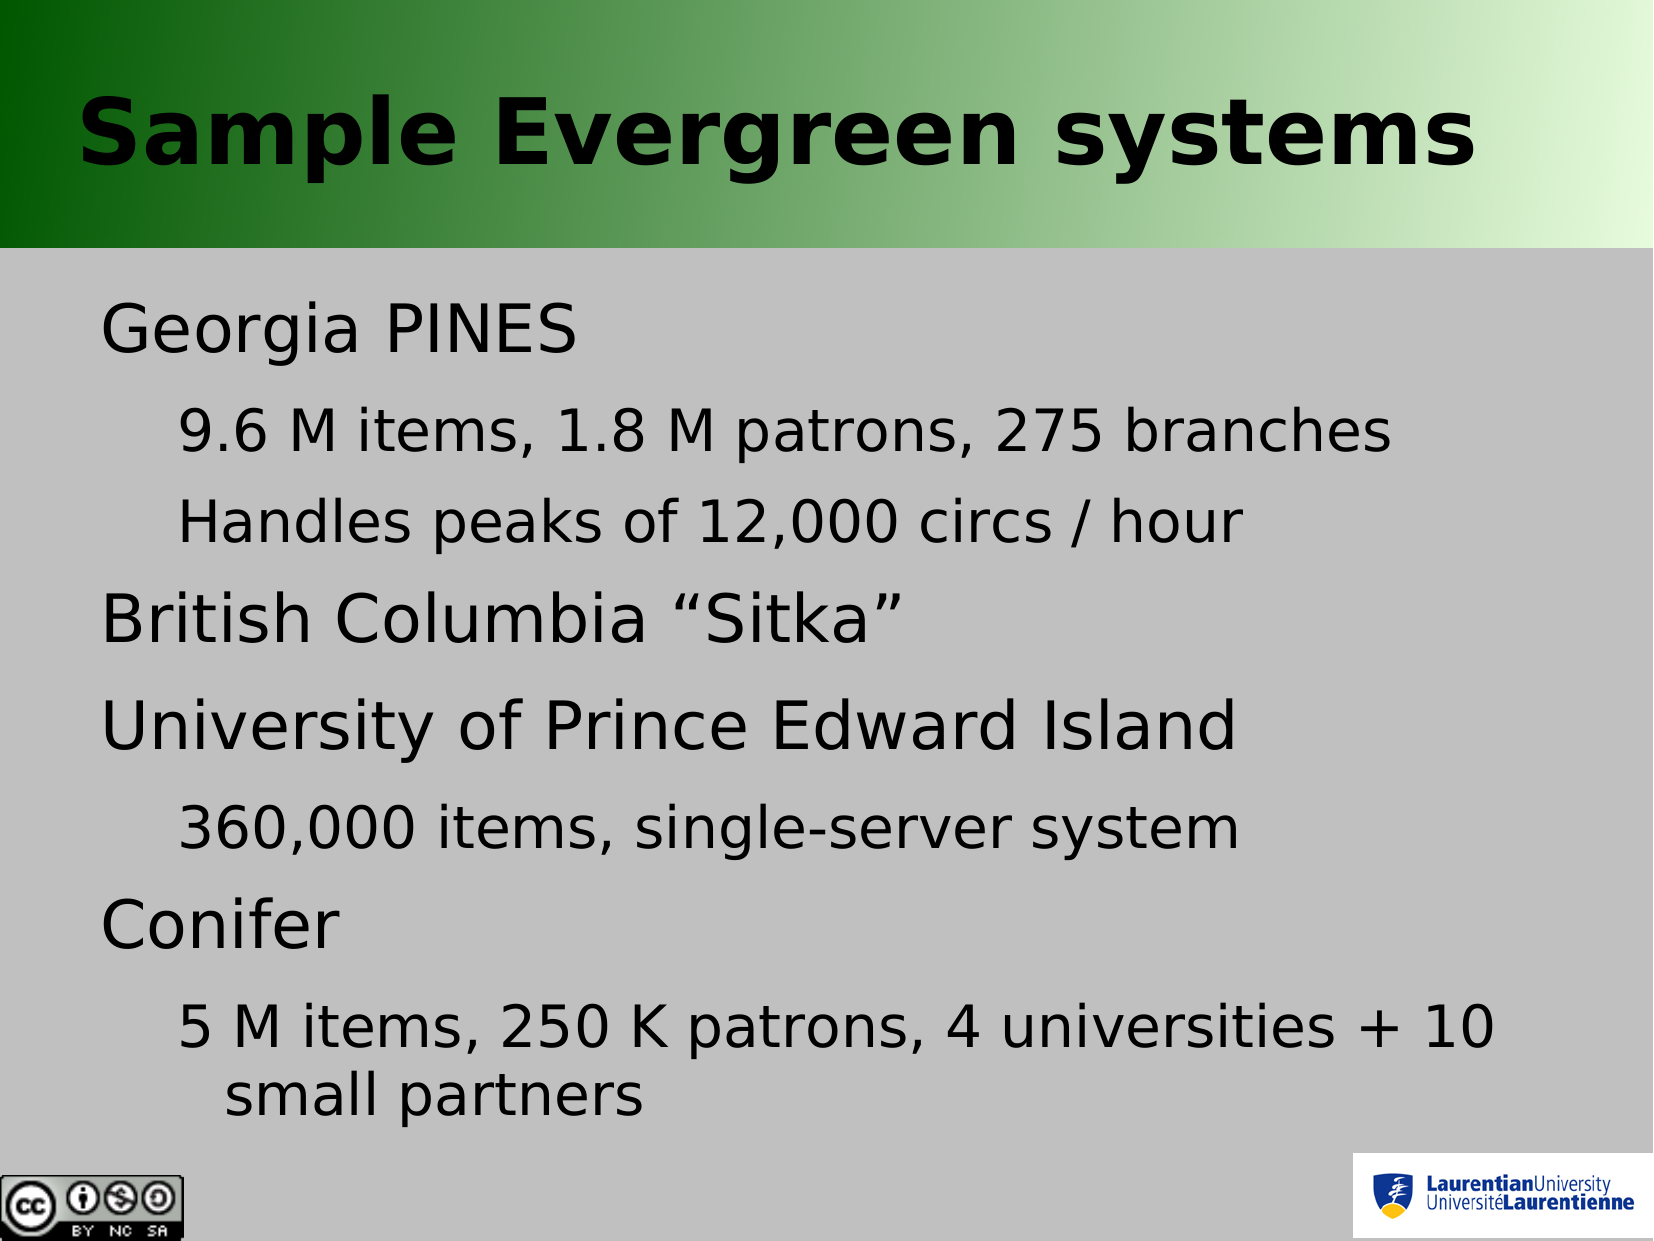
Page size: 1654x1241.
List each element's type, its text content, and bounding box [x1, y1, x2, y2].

list Georgia PINES 9.6 M items, 1.8 M patrons, 275 branches Handles peaks of 12,000 circs / hour British Columbia “Sitka” University of Prince Edward Island 360,000 items, single-server system Conifer 5 M items, 250 K patrons, 4 universities + 10 small partners [82, 290, 1571, 1130]
title Sample Evergreen systems [76, 36, 1565, 229]
picture [0, 0, 1653, 248]
picture [0, 1175, 184, 1241]
picture [1353, 1153, 1653, 1238]
